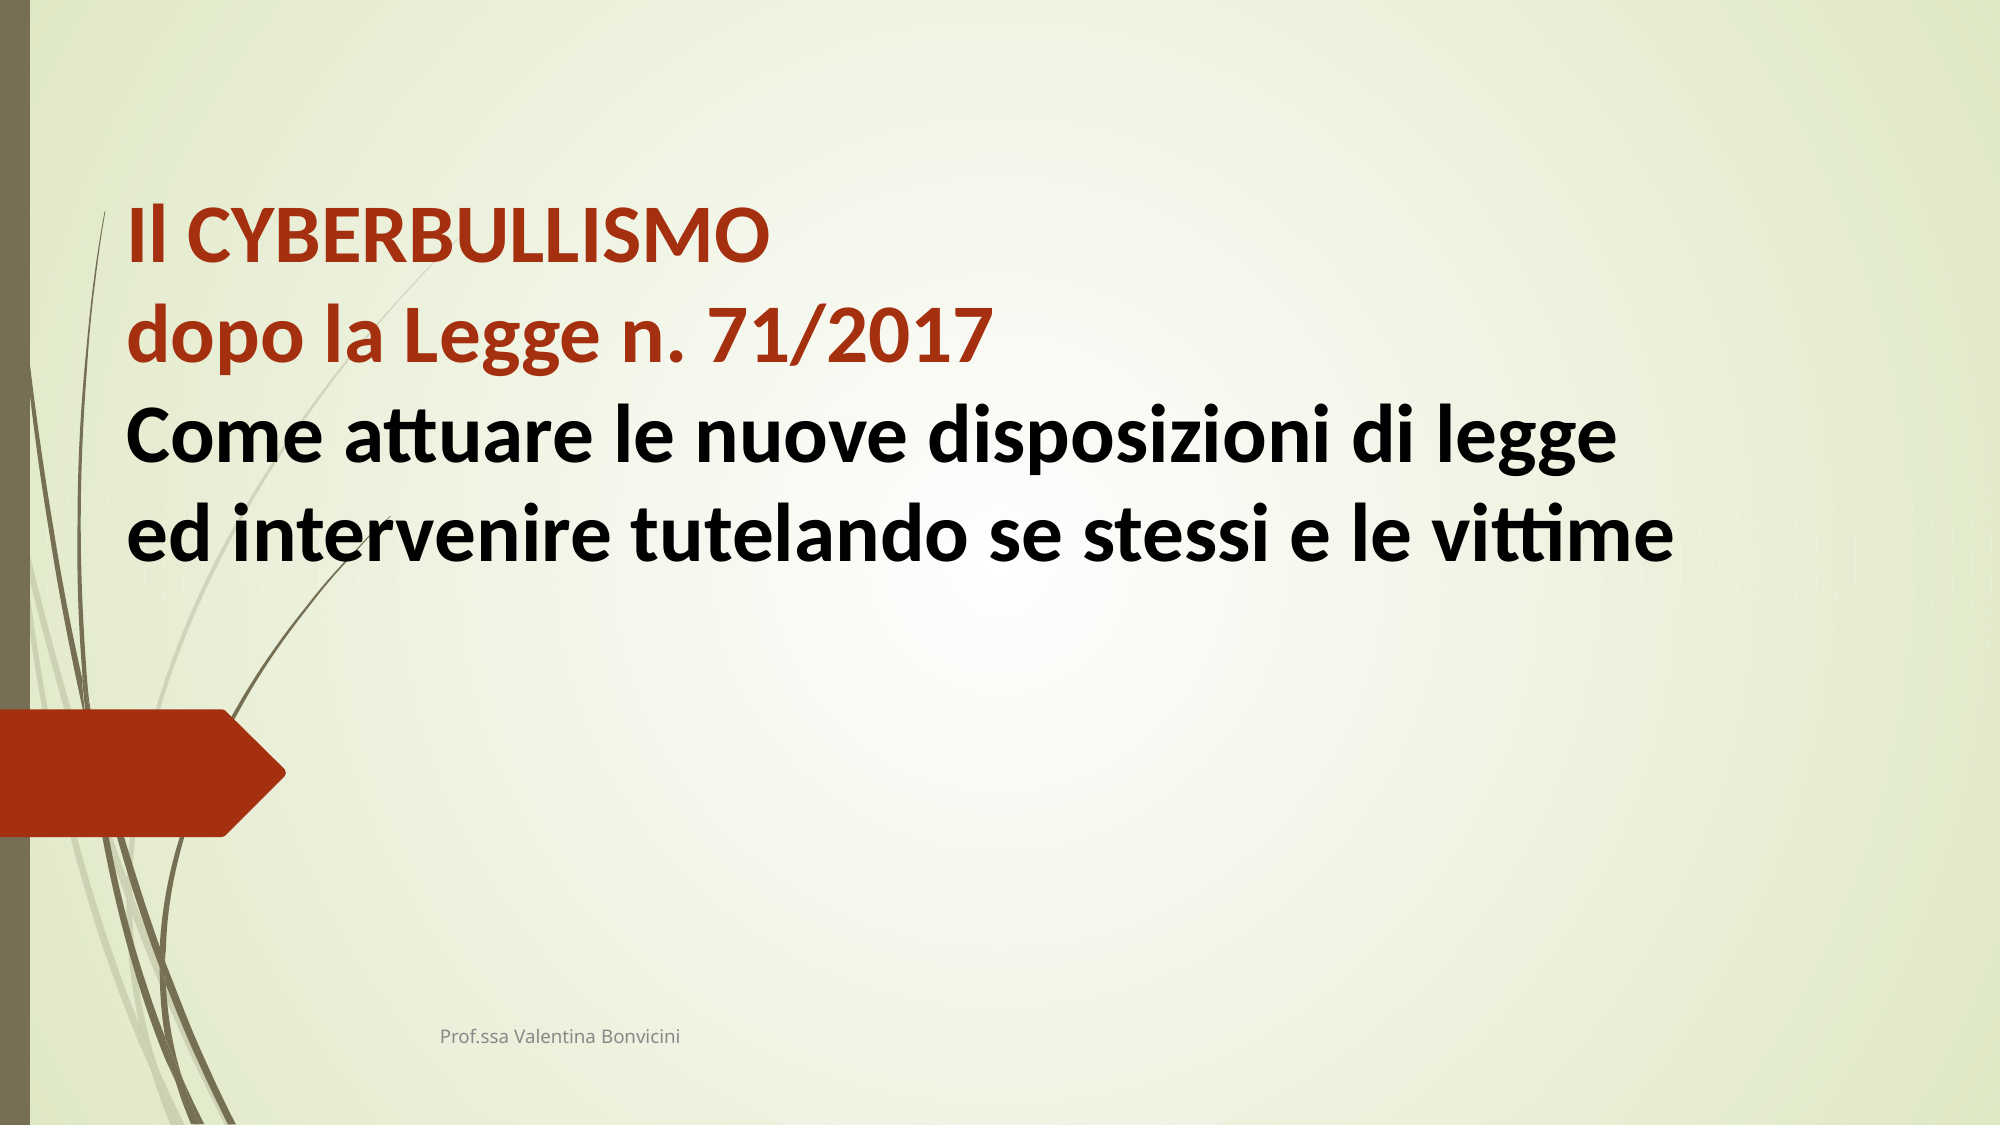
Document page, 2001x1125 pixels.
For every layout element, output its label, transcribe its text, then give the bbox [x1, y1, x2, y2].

text_box Prof.ssa Valentina Bonvicini [424, 1006, 1675, 1067]
title Il CYBERBULLISMO dopo la Legge n. 71/2017 Come attuare le nuove disposizioni di legge ed intervenire tutelando se stessi e le vittime [111, 81, 1762, 667]
